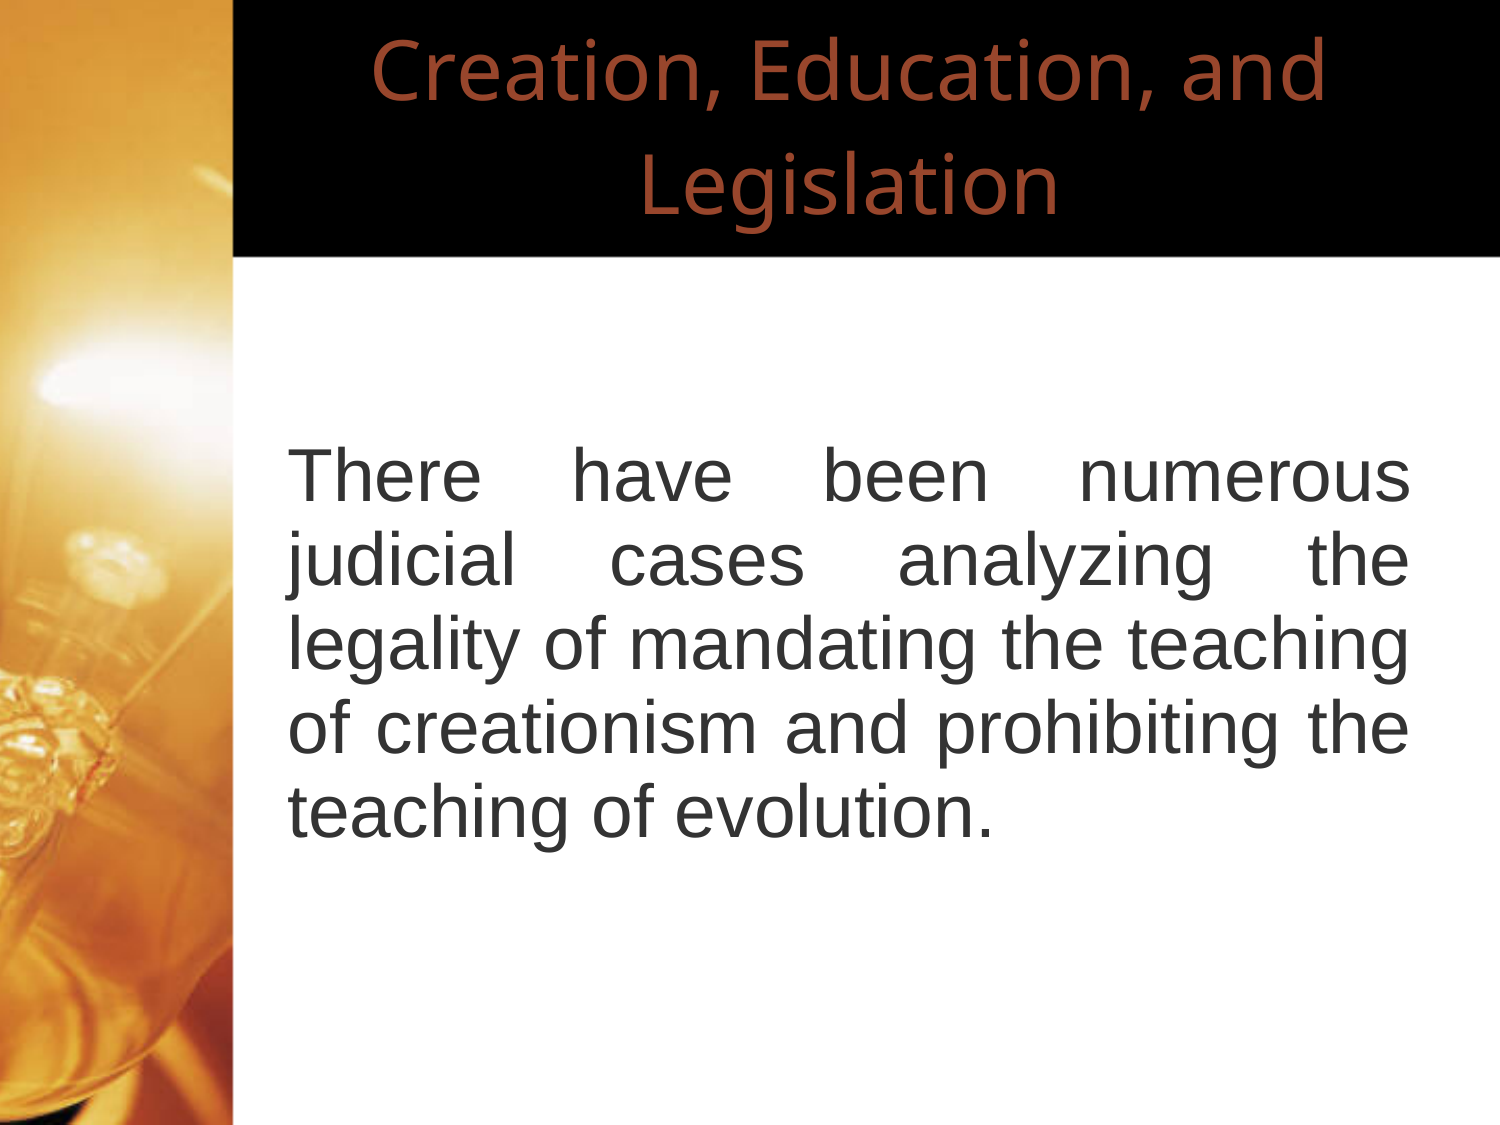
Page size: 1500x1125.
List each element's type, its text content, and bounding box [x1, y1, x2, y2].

subtitle There have been numerous judicial cases analyzing the legality of mandating the teaching of creationism and prohibiting the teaching of evolution. [287, 287, 1413, 1001]
title Creation, Education, and Legislation [287, 7, 1413, 243]
picture [0, 0, 1500, 1125]
